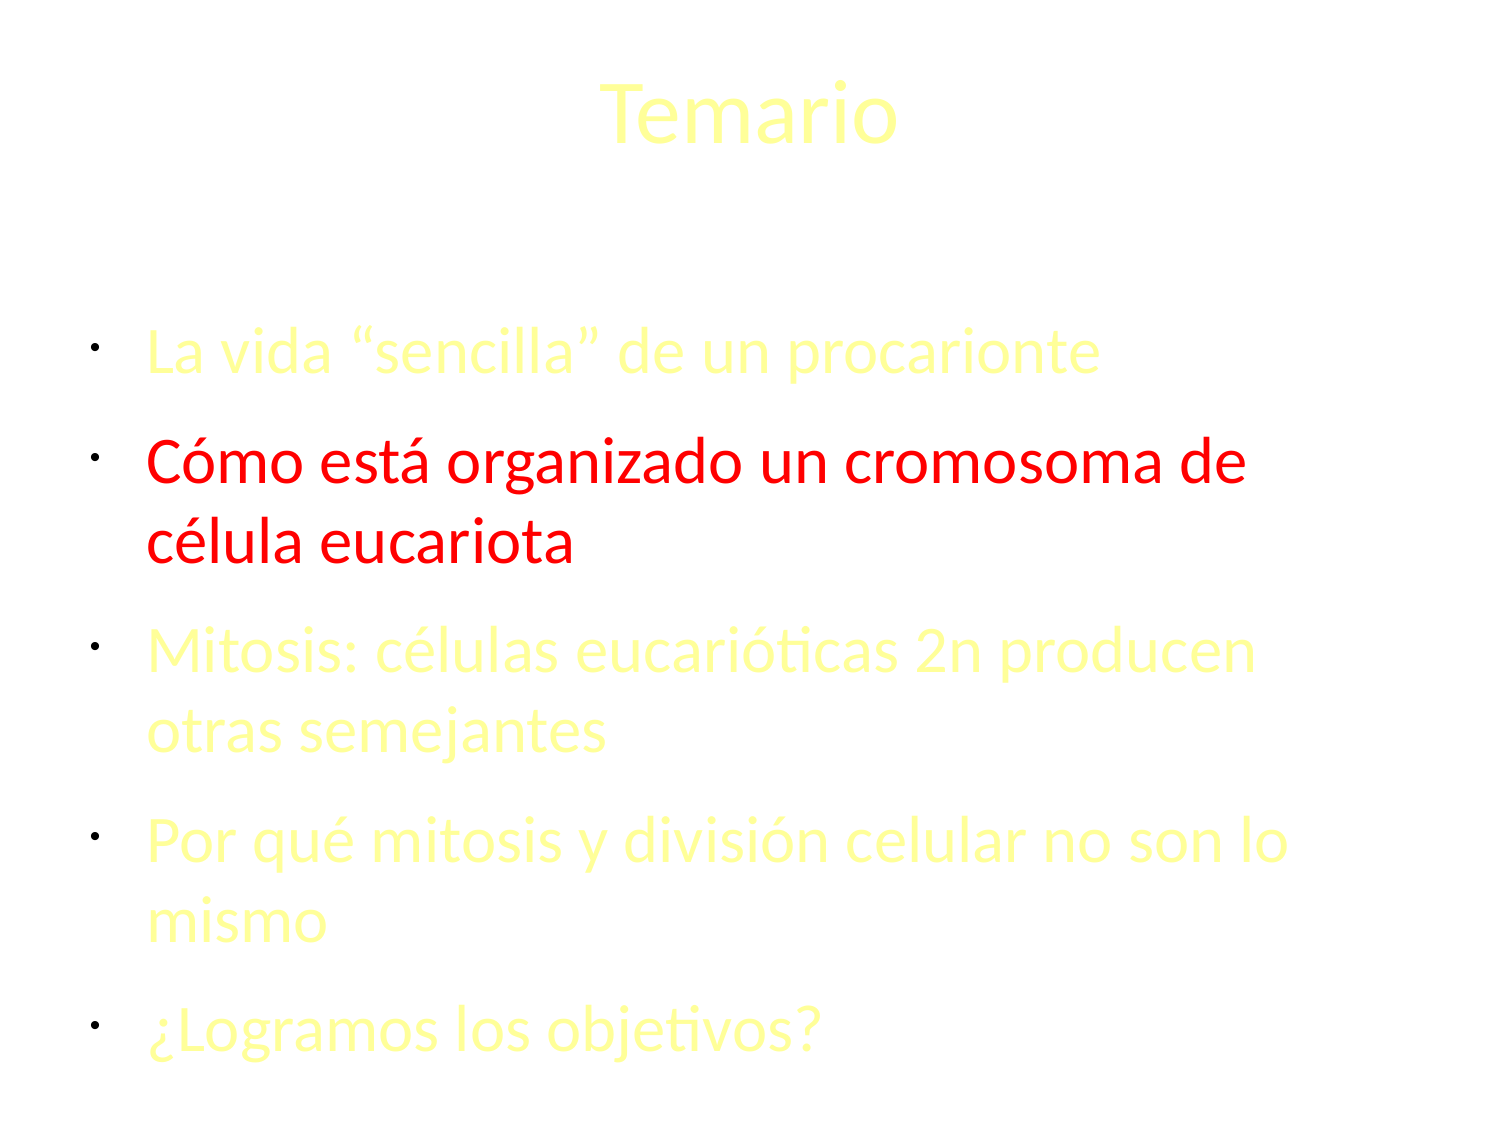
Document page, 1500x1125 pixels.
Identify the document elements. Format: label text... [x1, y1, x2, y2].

list La vida “sencilla” de un procarionte Cómo está organizado un cromosoma de célula eucariota Mitosis: células eucarióticas 2n producen otras semejantes Por qué mitosis y división celular no son lo mismo ¿Logramos los objetivos? [75, 299, 1425, 888]
title Temario [75, 45, 1425, 233]
